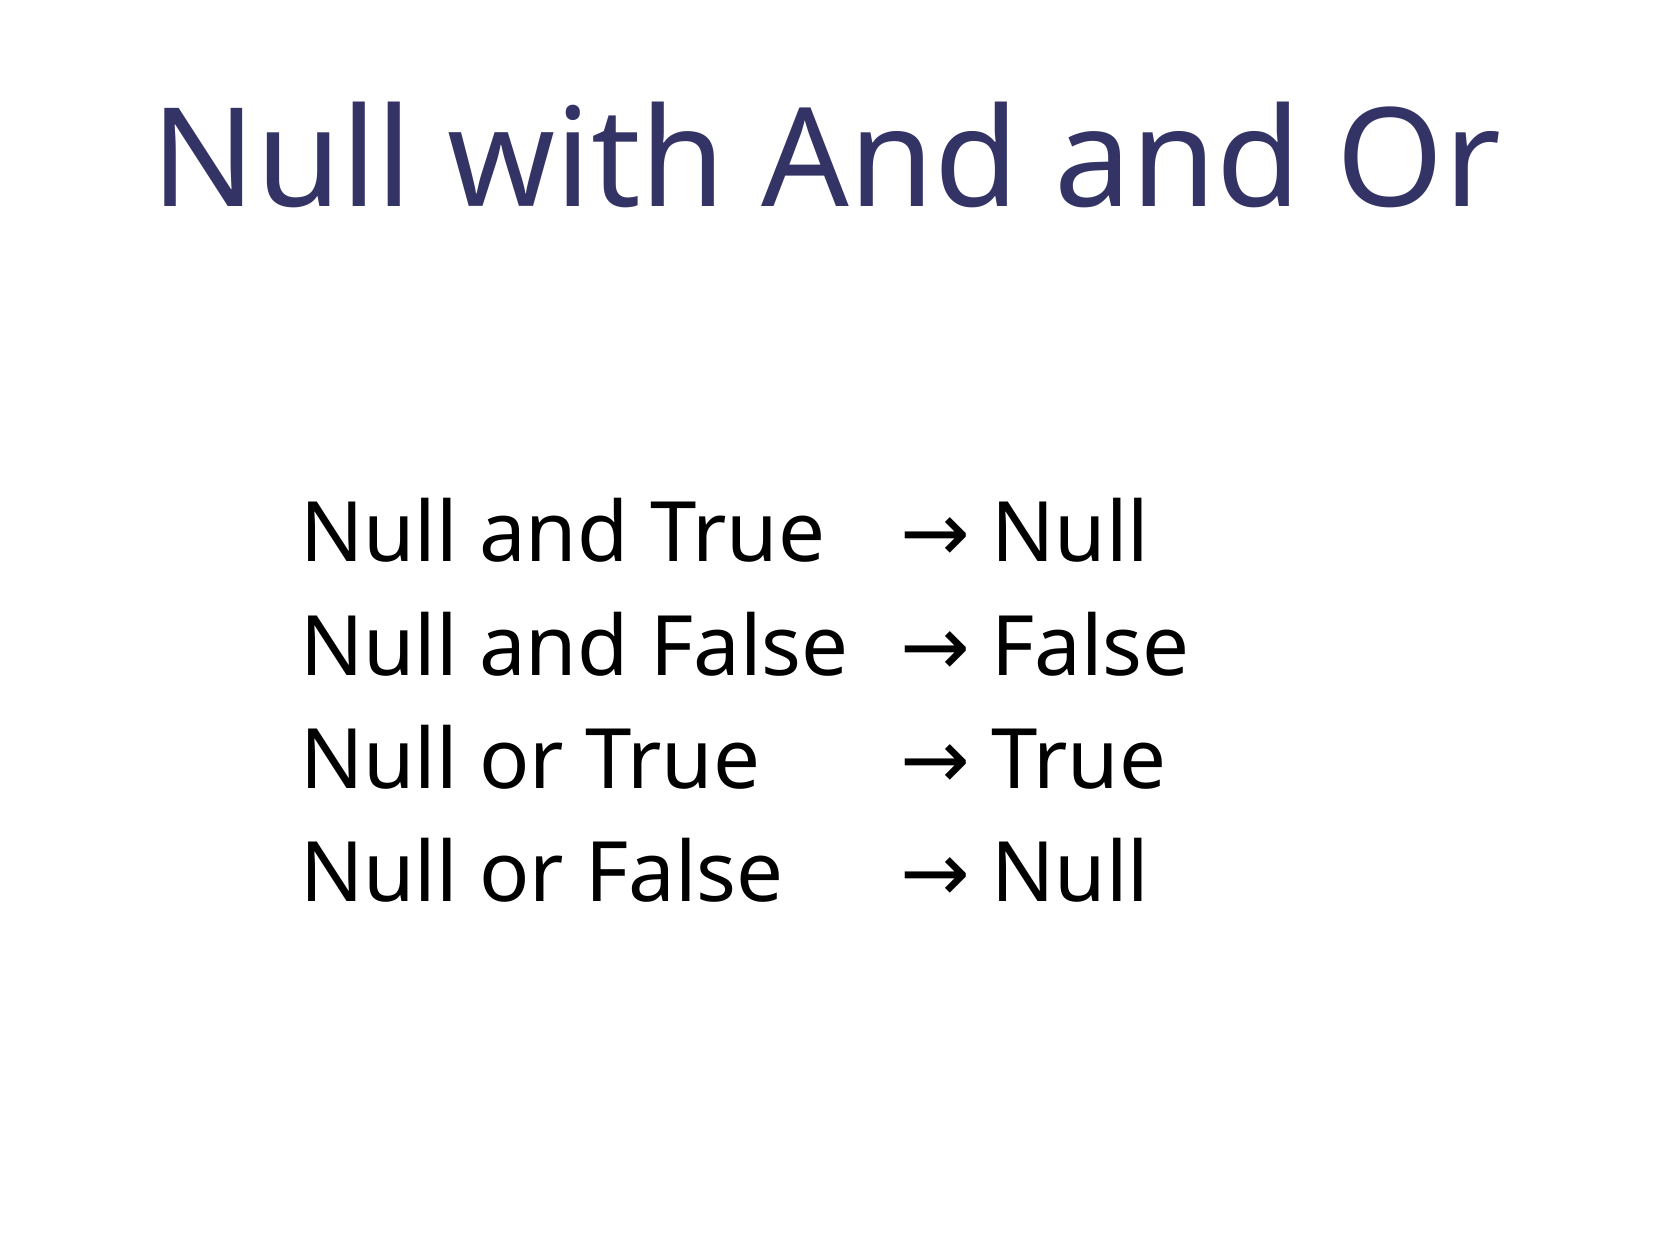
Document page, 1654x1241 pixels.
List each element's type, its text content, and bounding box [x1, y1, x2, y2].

title Null with And and Or [82, 56, 1571, 250]
subtitle Null and True → Null Null and False → False Null or True → True Null or False → Null [300, 297, 1571, 1102]
